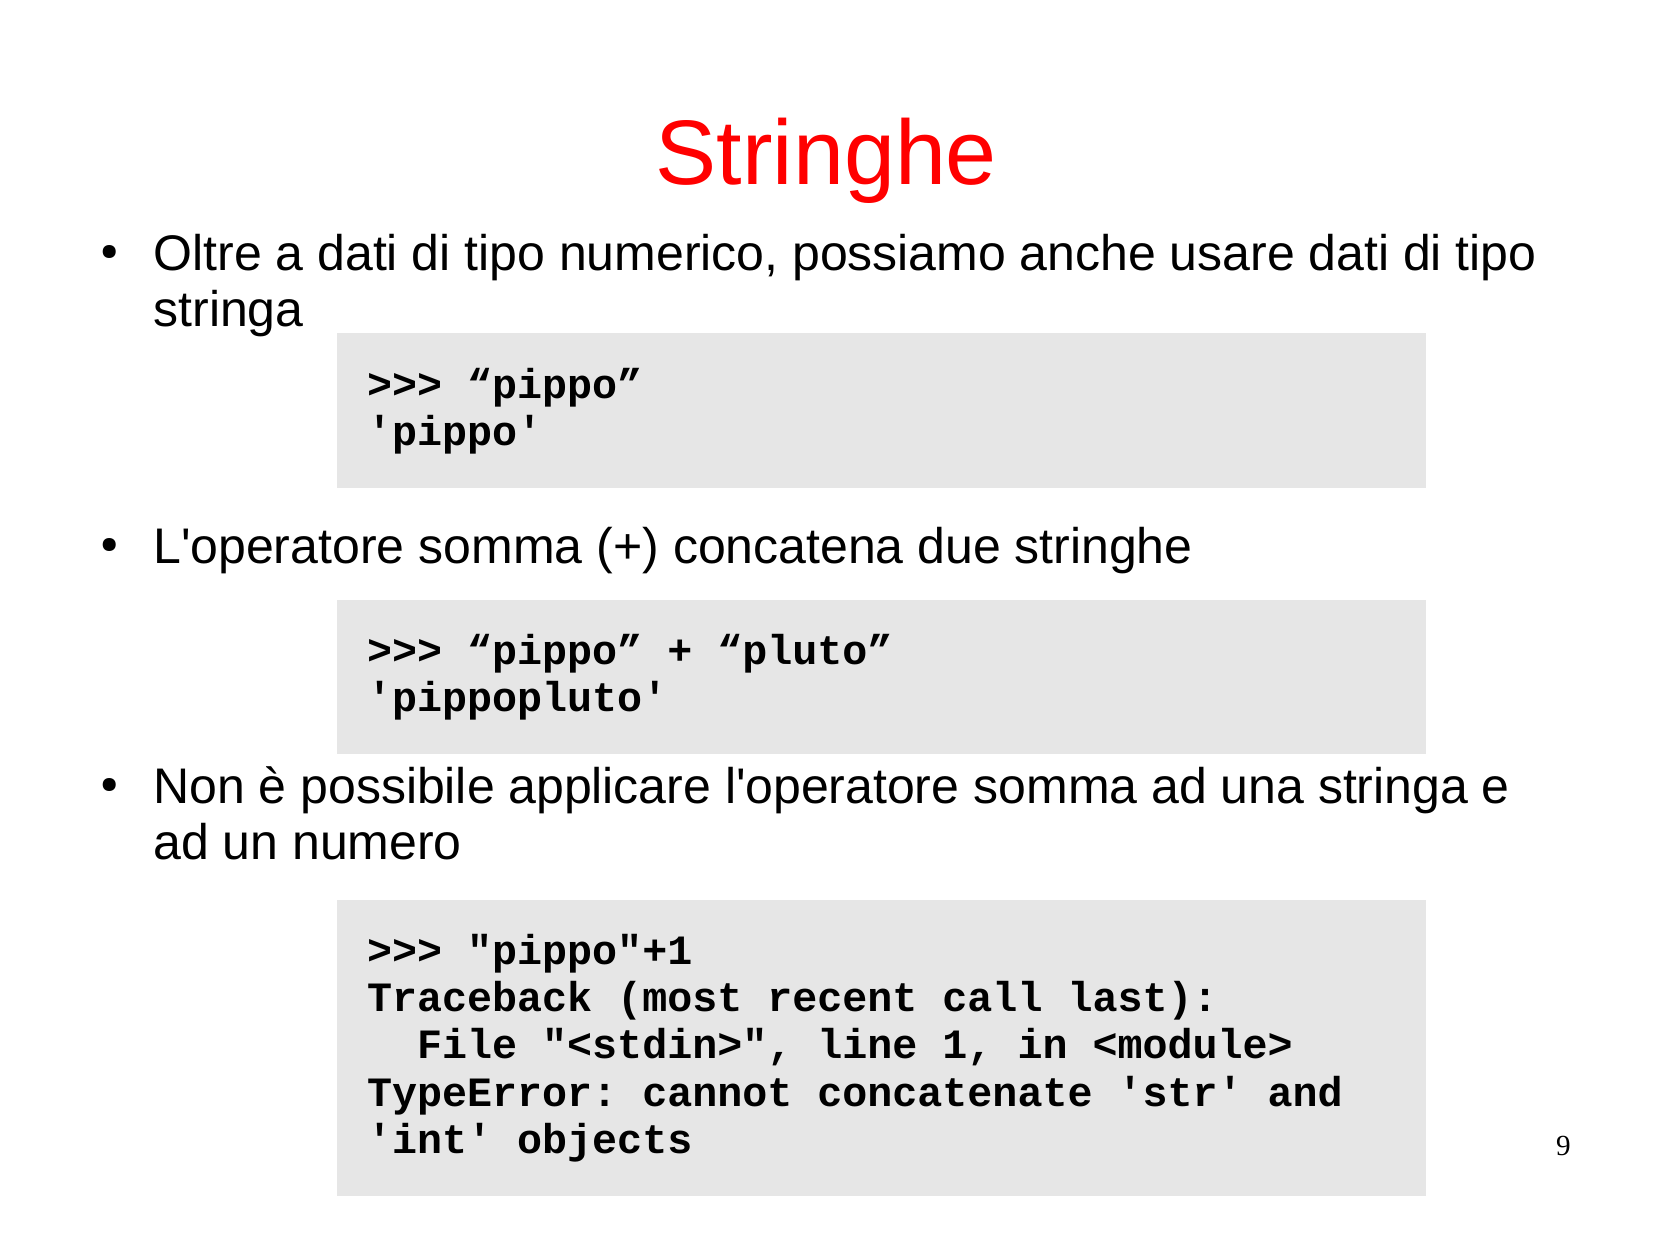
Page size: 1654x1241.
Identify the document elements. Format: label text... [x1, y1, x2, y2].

list Oltre a dati di tipo numerico, possiamo anche usare dati di tipo stringa L'operatore somma (+) concatena due stringhe Non è possibile applicare l'operatore somma ad una stringa e ad un numero [82, 225, 1571, 1109]
title Stringhe [82, 49, 1571, 225]
text_box >>> “pippo” 'pippo' [337, 333, 1426, 488]
text_box >>> “pippo” + “pluto” 'pippopluto' [337, 600, 1426, 754]
text_box >>> "pippo"+1 Traceback (most recent call last): File "<stdin>", line 1, in <module> TypeError: cannot concatenate 'str' and 'int' objects [337, 900, 1426, 1196]
